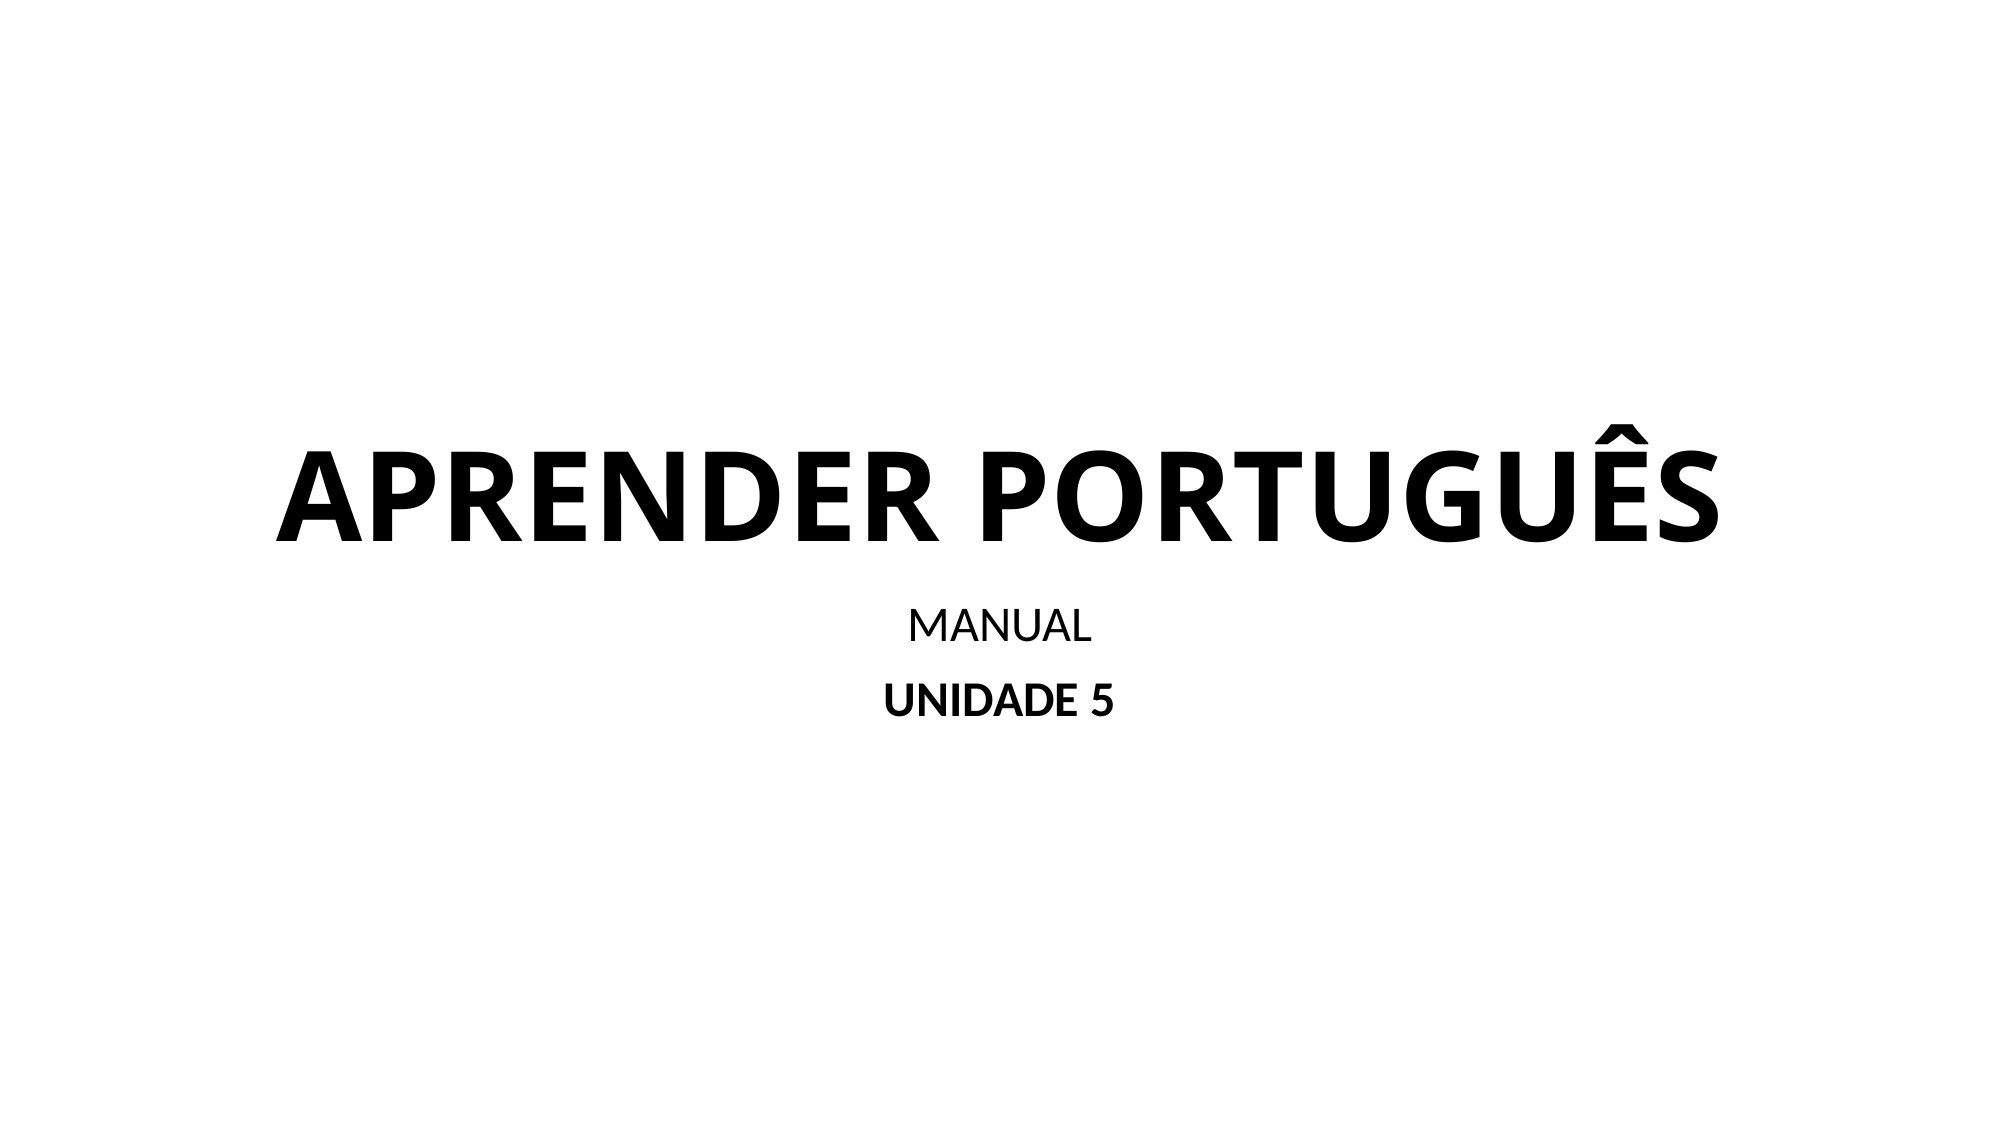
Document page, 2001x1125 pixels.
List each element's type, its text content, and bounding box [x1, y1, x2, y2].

title APRENDER PORTUGUÊS [249, 184, 1750, 576]
subtitle MANUAL UNIDADE 5 [249, 590, 1750, 863]
